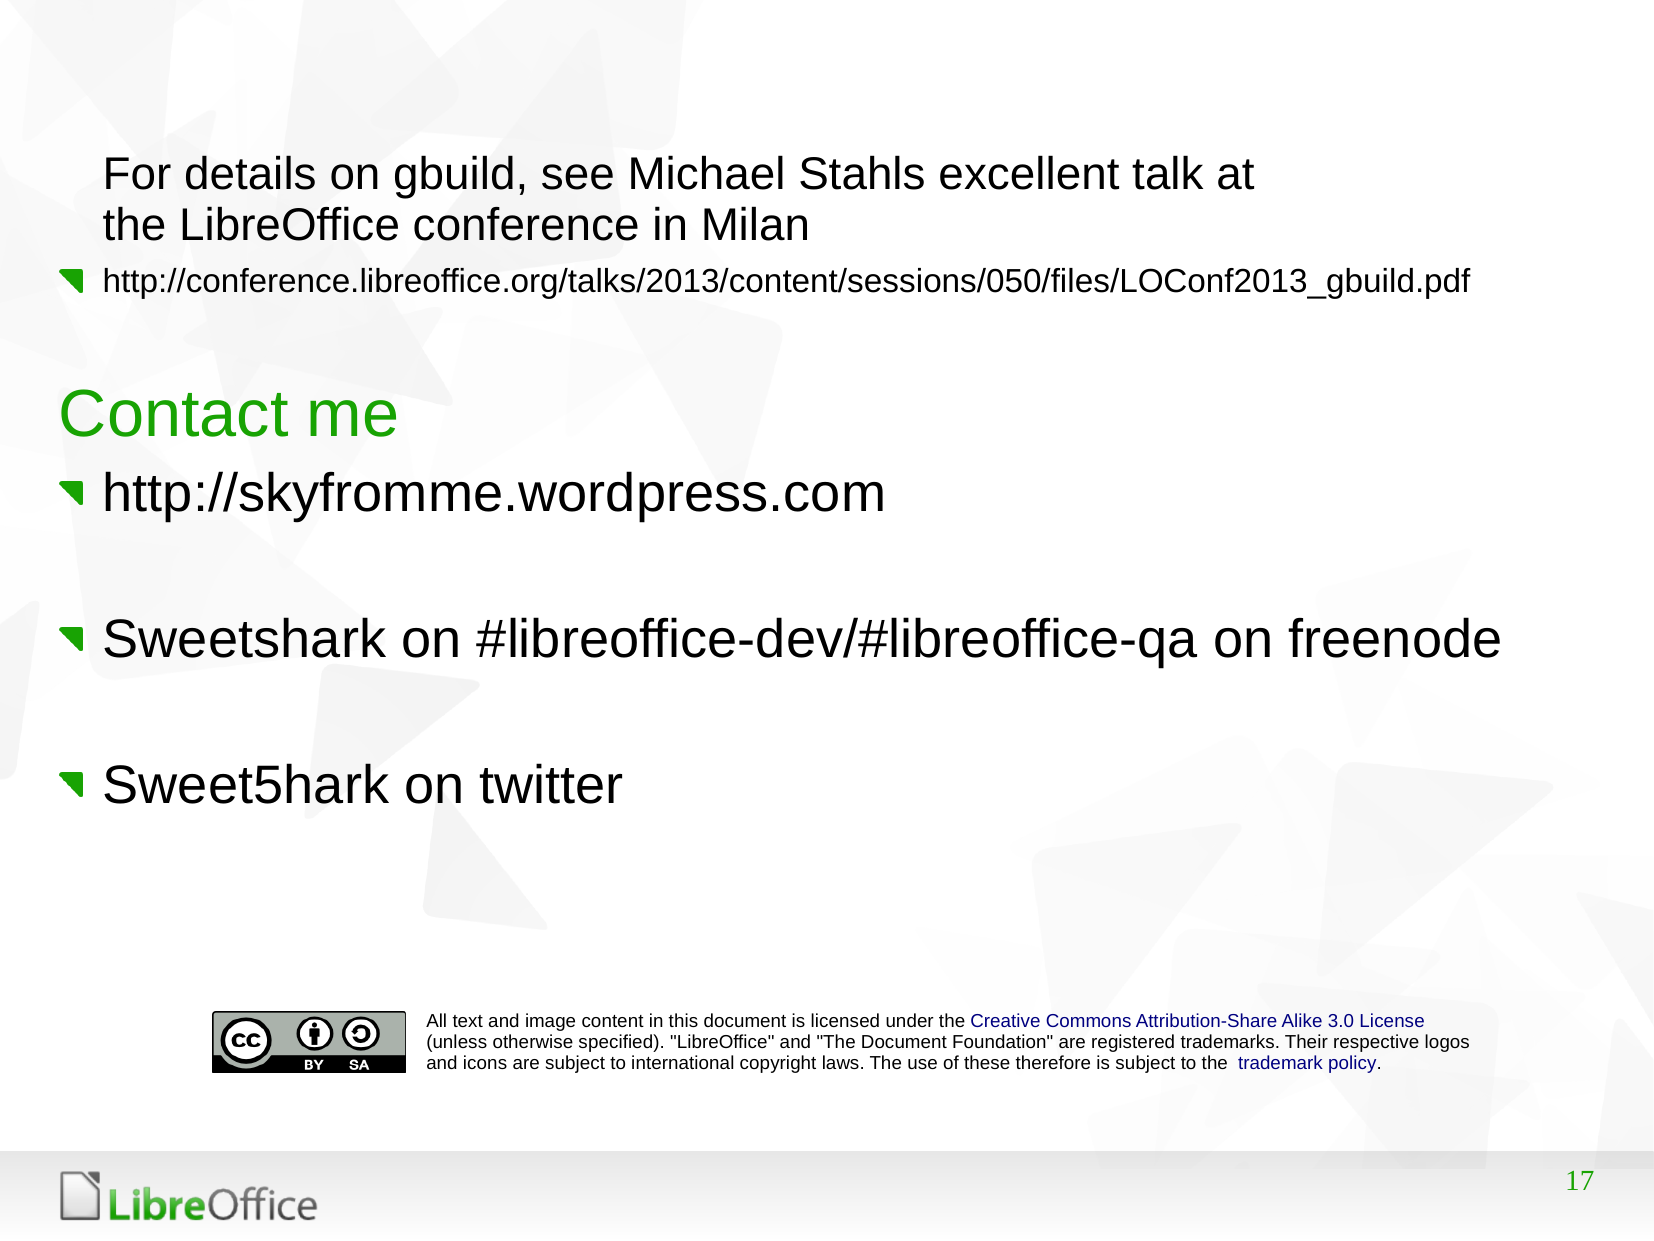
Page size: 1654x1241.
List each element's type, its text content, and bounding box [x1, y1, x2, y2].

list For details on gbuild, see Michael Stahls excellent talk at the LibreOffice conference in Milan http://conference.libreoffice.org/talks/2013/content/sessions/050/files/LOConf2013_gbuild.pdf Contact me http://skyfromme.wordpress.com Sweetshark on #libreoffice-dev/#libreoffice-qa on freenode Sweet5hark on twitter [59, 147, 1595, 967]
picture [41, 1152, 337, 1240]
picture [0, 0, 783, 930]
picture [212, 1011, 406, 1073]
picture [915, 548, 1654, 1169]
